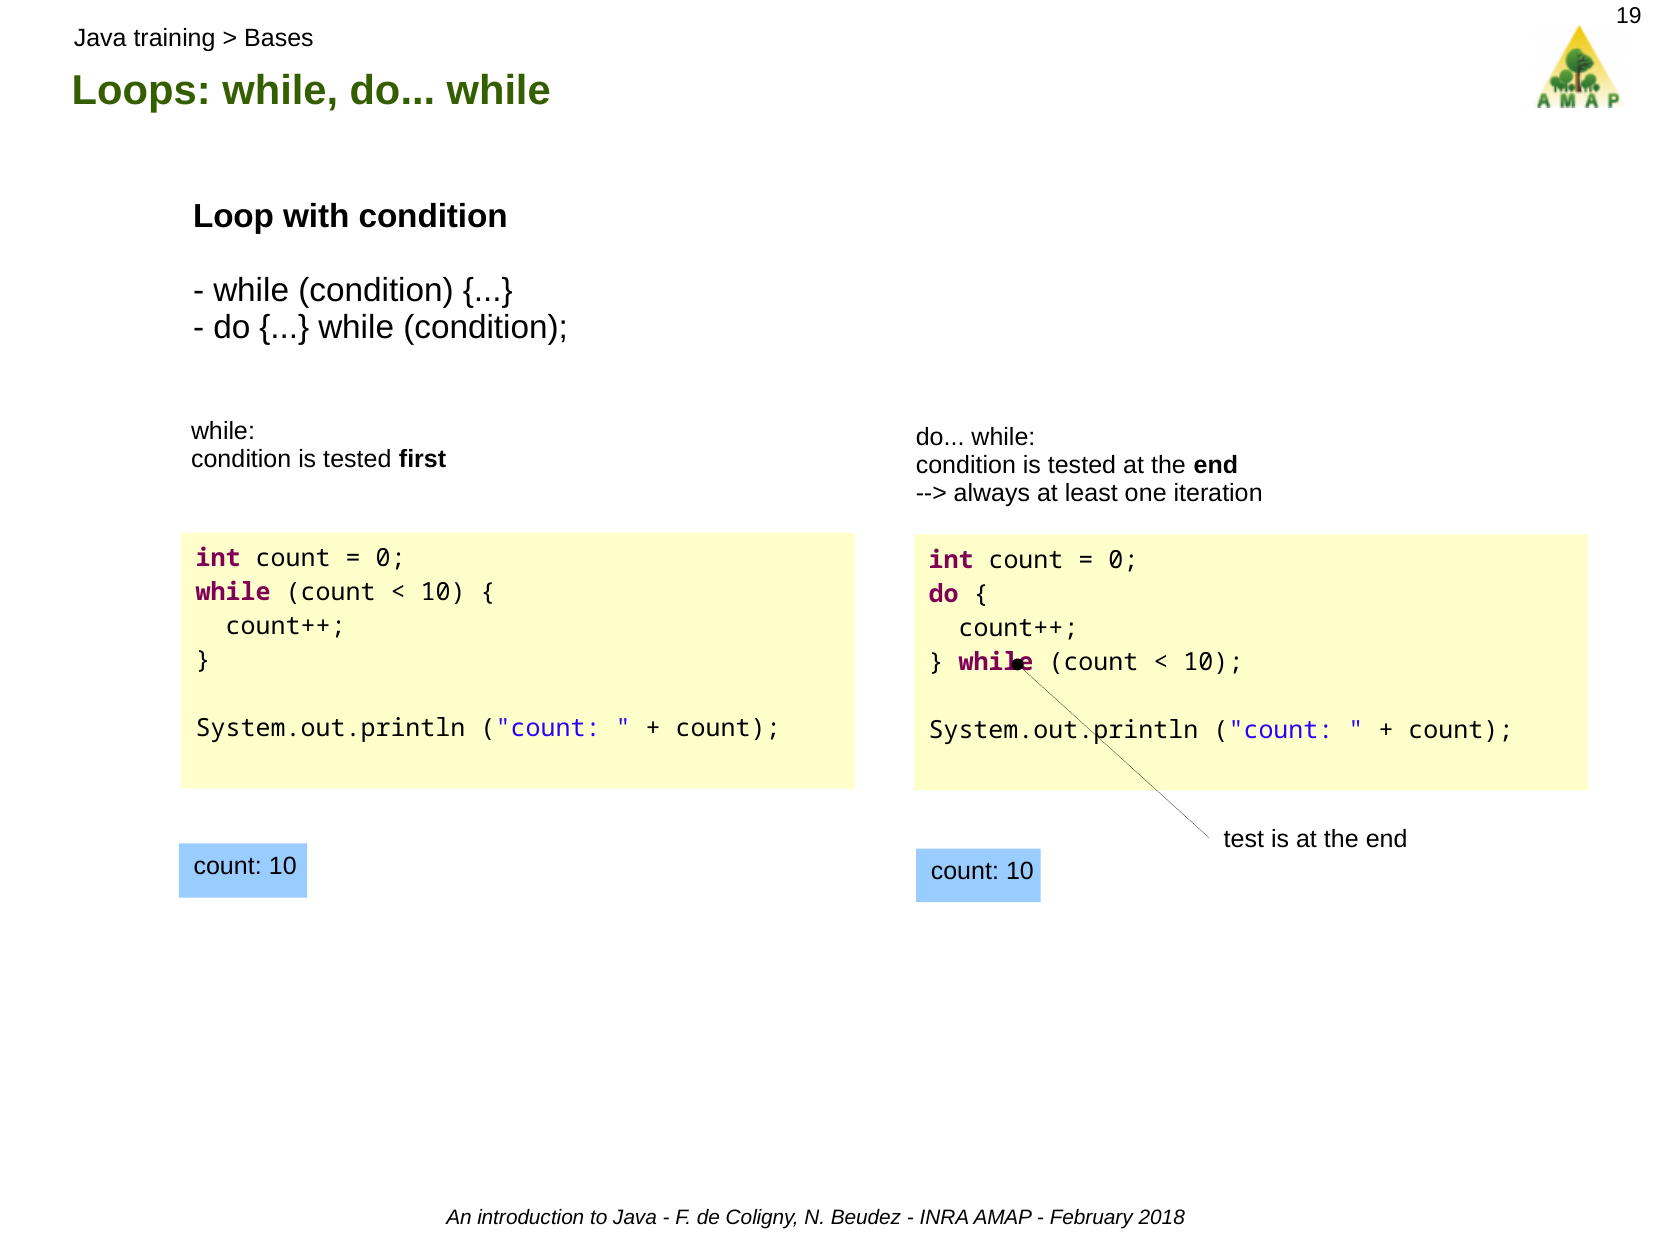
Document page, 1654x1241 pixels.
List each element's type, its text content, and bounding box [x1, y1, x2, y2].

text_box count: 10 [916, 848, 1041, 903]
text_box while: condition is tested first [176, 408, 537, 481]
text_box int count = 0; while (count < 10) { count++; } System.out.println ("count: " + count); [180, 532, 856, 761]
text_box Loop with condition - while (condition) {...} - do {...} while (condition); [178, 190, 832, 355]
text_box do... while: condition is tested at the end --> always at least one iteration [901, 415, 1428, 516]
text_box test is at the end [1208, 817, 1426, 861]
picture [1533, 25, 1627, 108]
text_box Java training > Bases [59, 16, 1004, 60]
text_box Loops: while, do... while [56, 59, 1120, 121]
text_box count: 10 [178, 843, 308, 898]
text_box int count = 0; do { count++; } while (count < 10); System.out.println ("count: " + count); [913, 534, 1588, 763]
